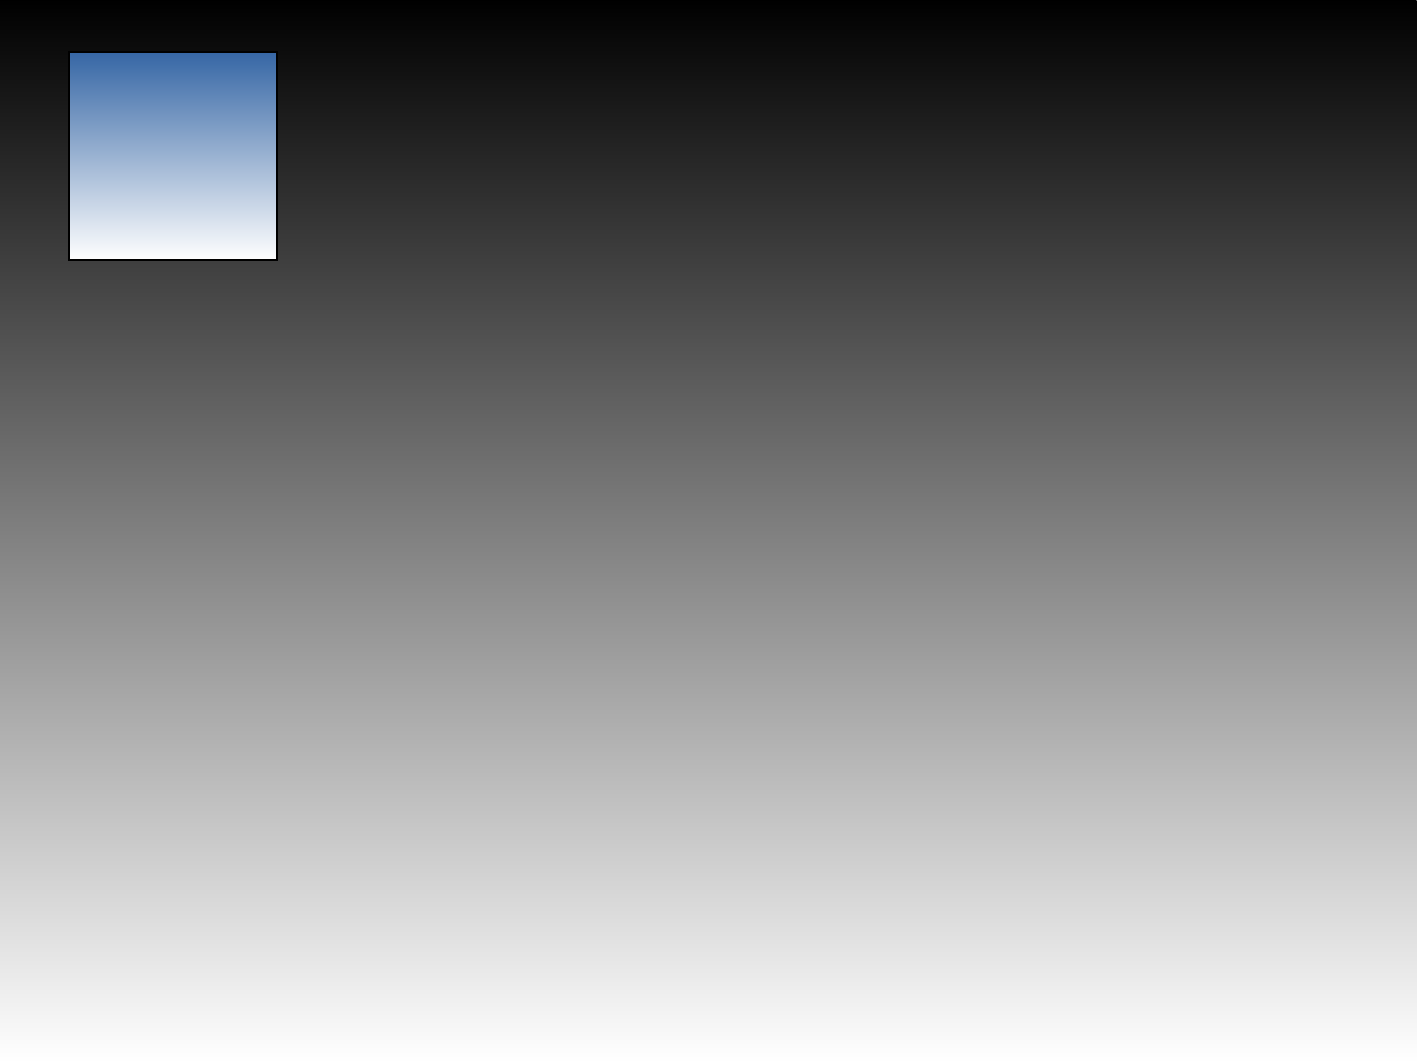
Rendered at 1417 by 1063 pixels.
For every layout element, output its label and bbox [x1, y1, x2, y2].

text_box [68, 52, 278, 261]
